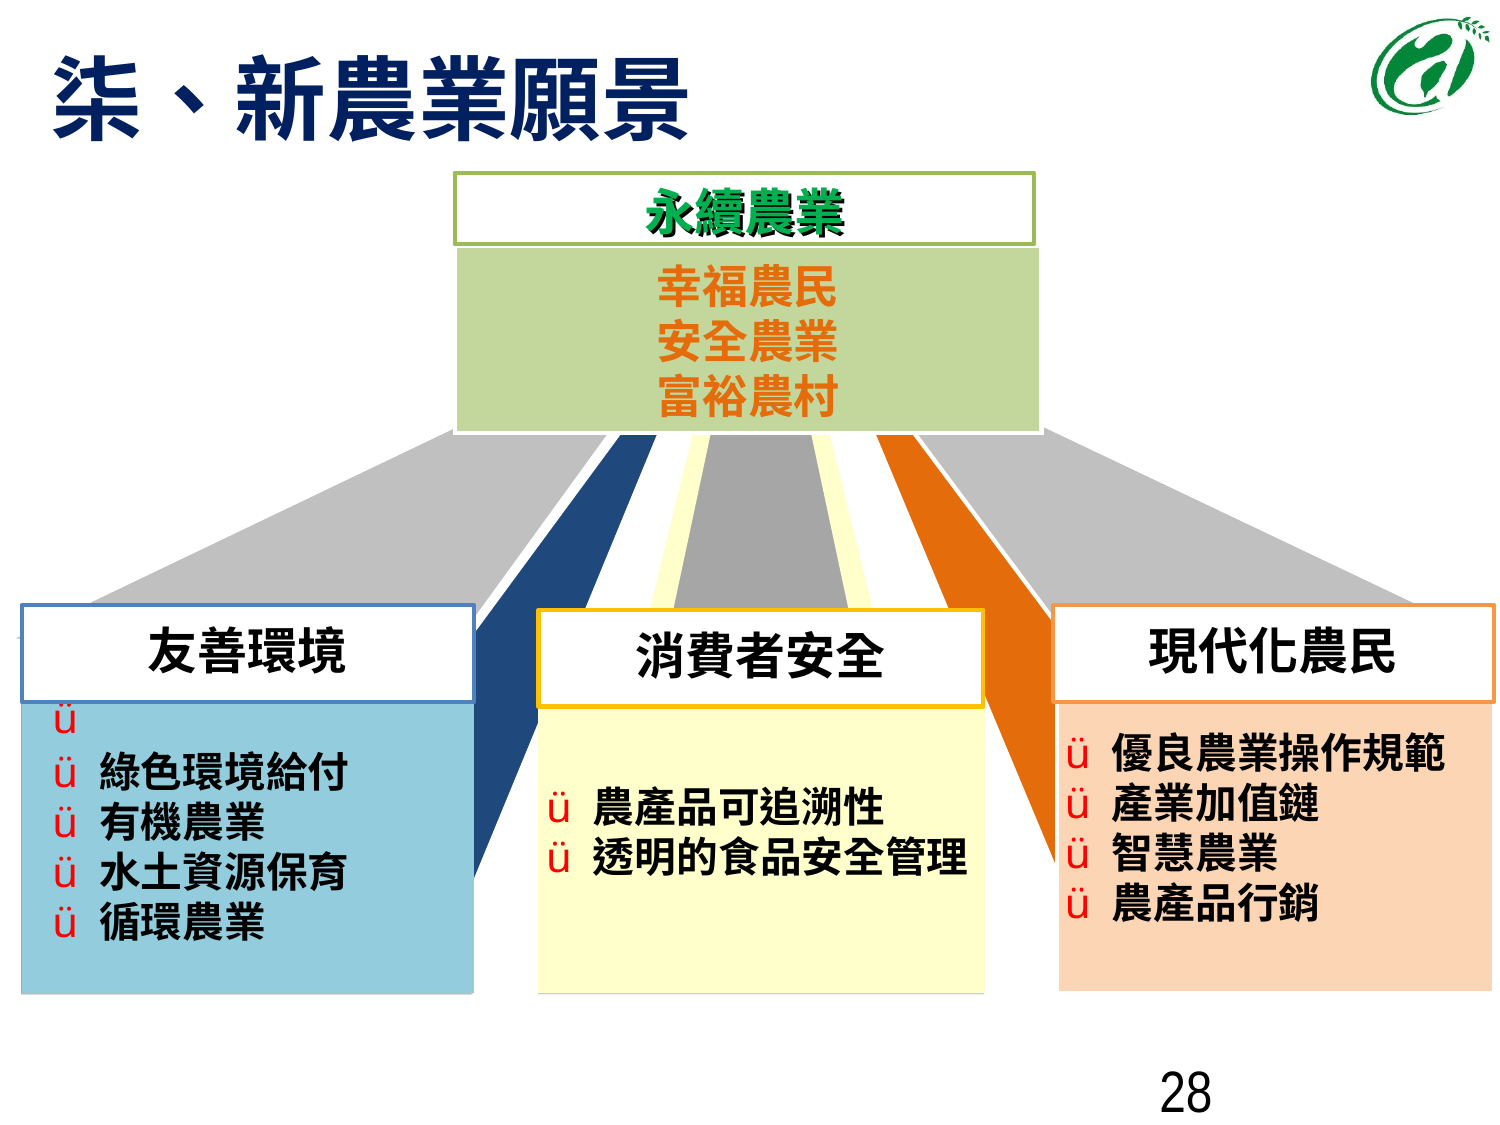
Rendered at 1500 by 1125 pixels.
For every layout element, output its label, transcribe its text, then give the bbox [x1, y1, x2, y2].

text_box 優良農業操作規範 產業加值鏈 智慧農業 農產品行銷 [1057, 702, 1494, 993]
text_box [873, 423, 1423, 874]
text_box [80, 425, 611, 622]
text_box 友善環境 [22, 605, 474, 702]
picture [1361, 3, 1497, 126]
text_box [75, 40, 1329, 182]
text_box 現代化農民 [1053, 605, 1494, 702]
text_box 農產品可追溯性 透明的食品安全管理 [538, 669, 985, 993]
text_box [1144, 1046, 1495, 1107]
text_box 消費者安全 [539, 610, 983, 707]
text_box [474, 433, 660, 884]
text_box 綠色環境給付 有機農業 水土資源保育 循環農業 [22, 702, 474, 993]
text_box 幸福農民 安全農業 富裕農村 [455, 246, 1041, 433]
text_box 永續農業 [455, 173, 1034, 244]
text_box [5, 632, 22, 641]
text_box 柒、新農業願景 [36, 35, 709, 160]
text_box [653, 433, 869, 610]
